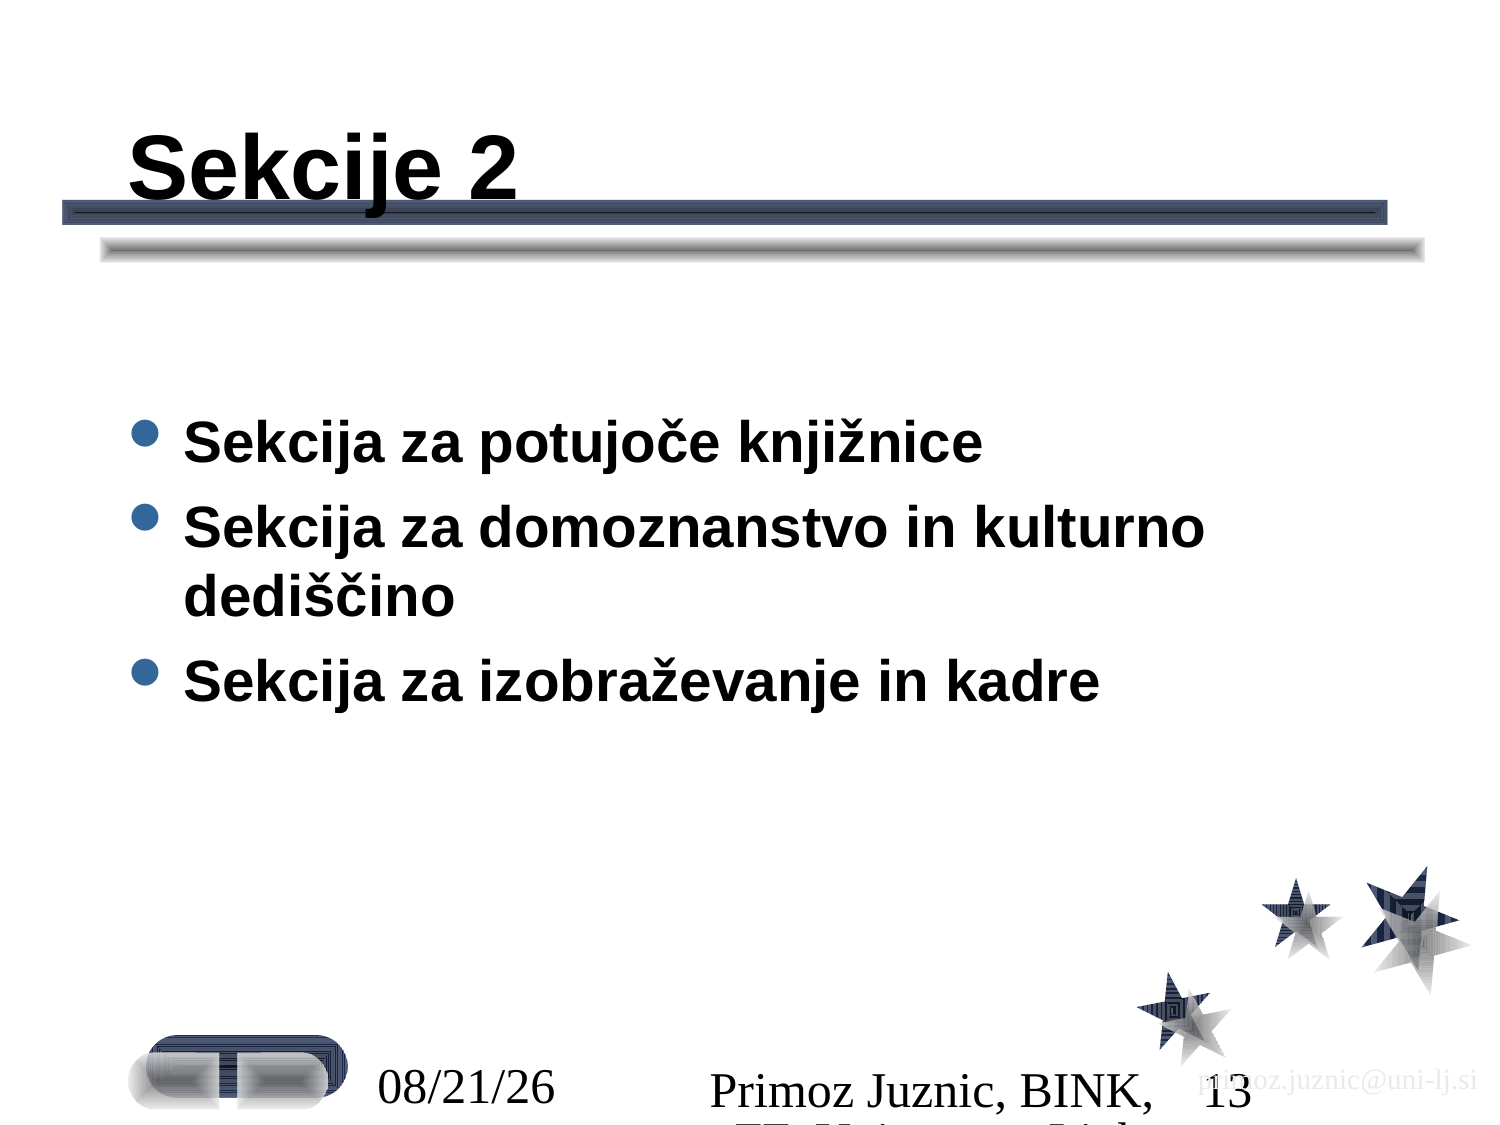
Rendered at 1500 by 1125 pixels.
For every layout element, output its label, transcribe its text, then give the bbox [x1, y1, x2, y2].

list Sekcija za potujoče knjižnice Sekcija za domoznanstvo in kulturno dediščino Sekcija za izobraževanje in kadre [112, 312, 1388, 988]
title Sekcije 2 [112, 37, 1388, 225]
